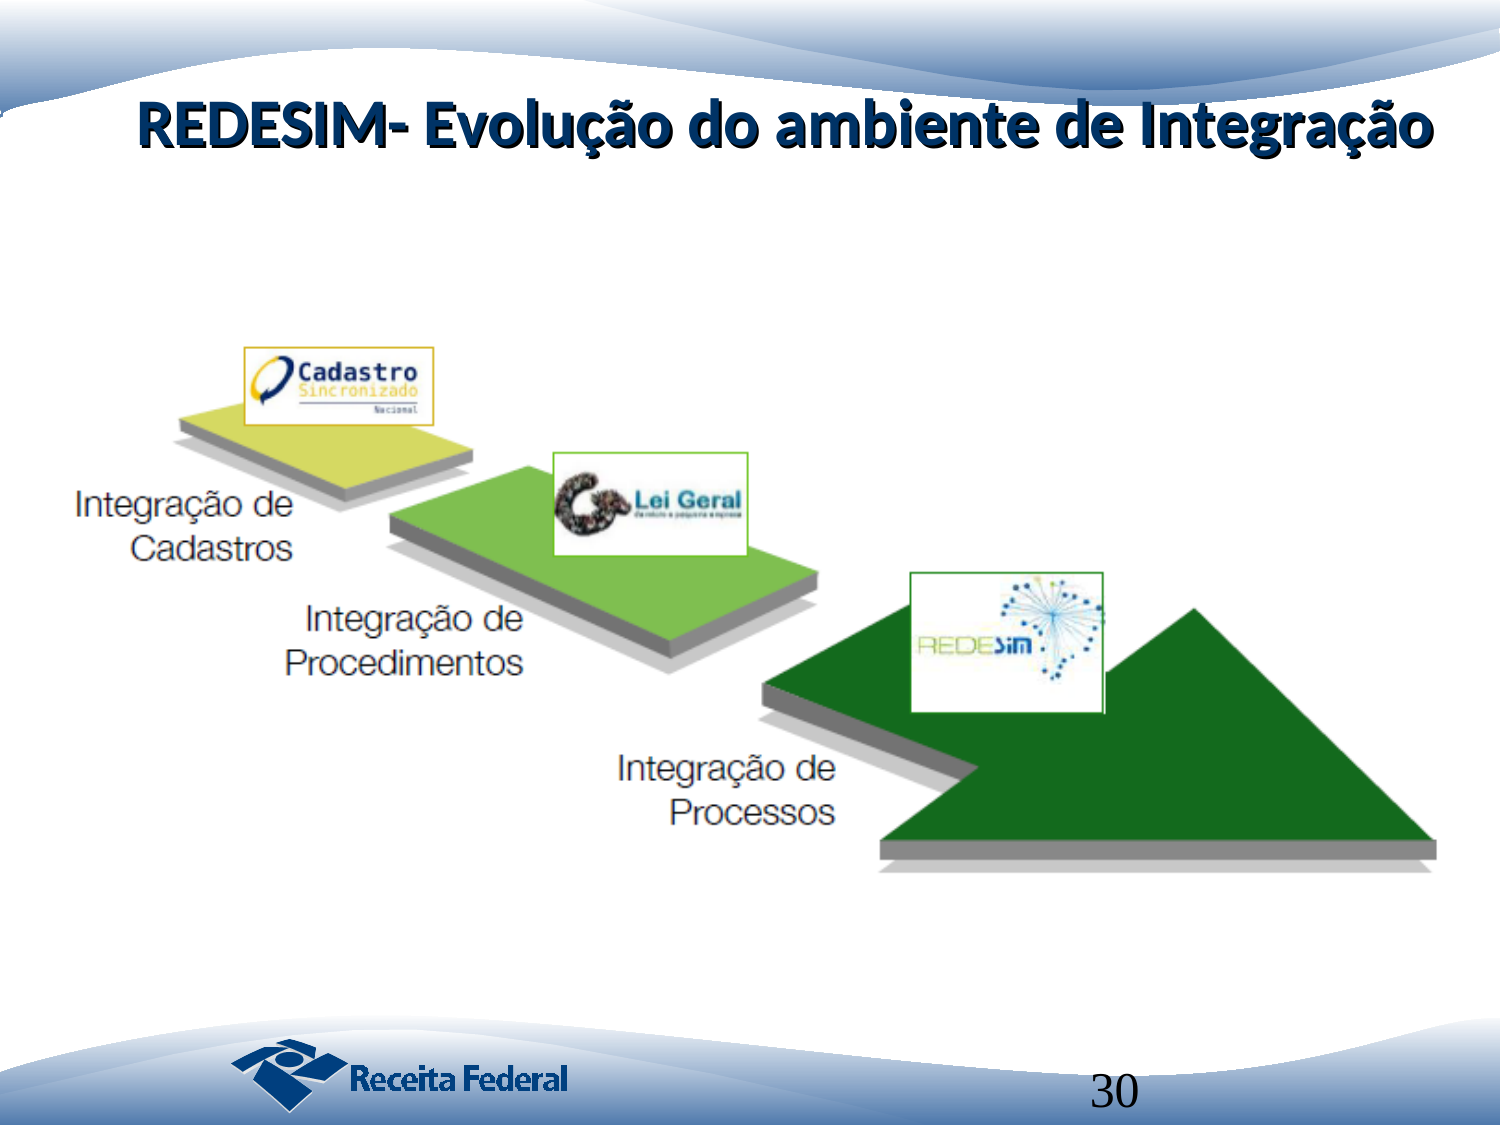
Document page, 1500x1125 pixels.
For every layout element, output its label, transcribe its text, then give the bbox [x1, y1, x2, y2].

picture [229, 1037, 575, 1117]
title REDESIM- Evolução do ambiente de Integração [62, 24, 1450, 213]
picture [24, 325, 1450, 888]
